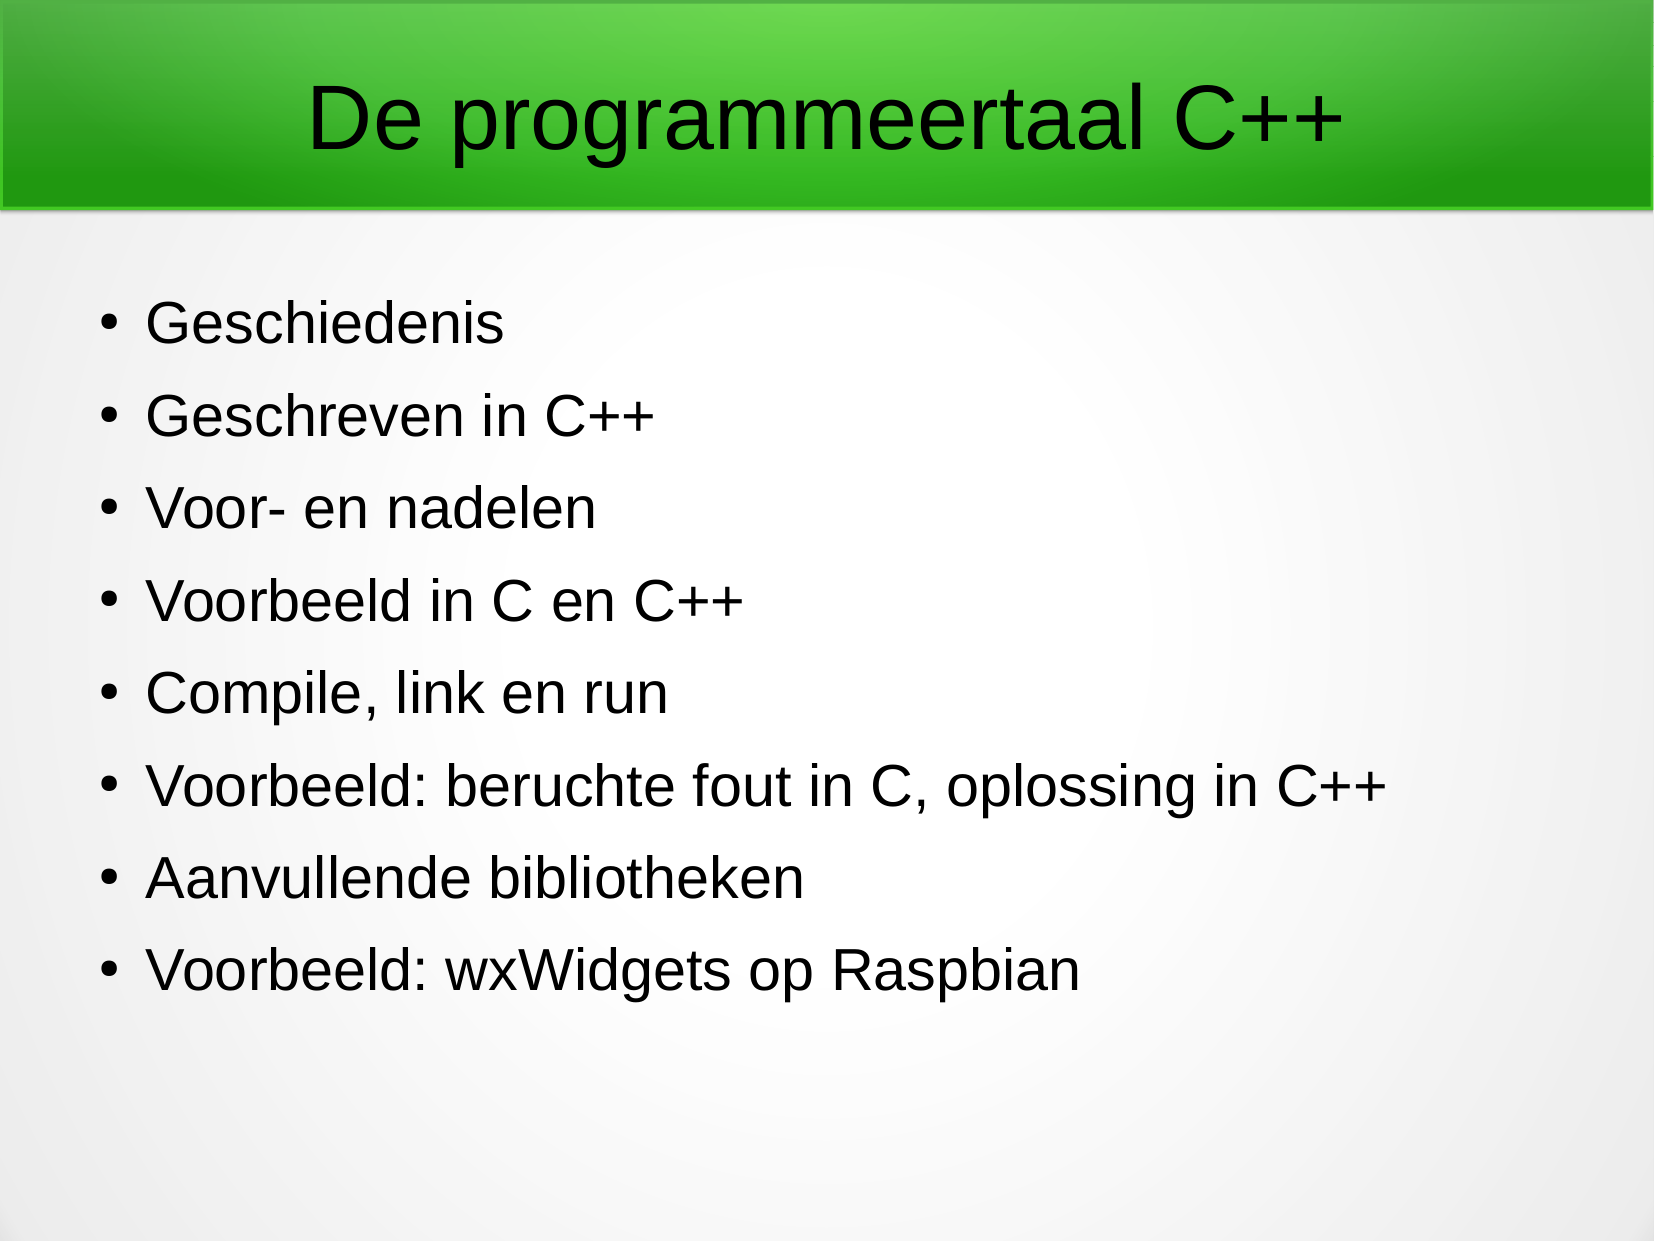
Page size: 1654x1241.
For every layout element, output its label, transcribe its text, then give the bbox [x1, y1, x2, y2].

title De programmeertaal C++ [82, 47, 1571, 189]
list Geschiedenis Geschreven in C++ Voor- en nadelen Voorbeeld in C en C++ Compile, link en run Voorbeeld: beruchte fout in C, oplossing in C++ Aanvullende bibliotheken Voorbeeld: wxWidgets op Raspbian [82, 290, 1571, 1010]
